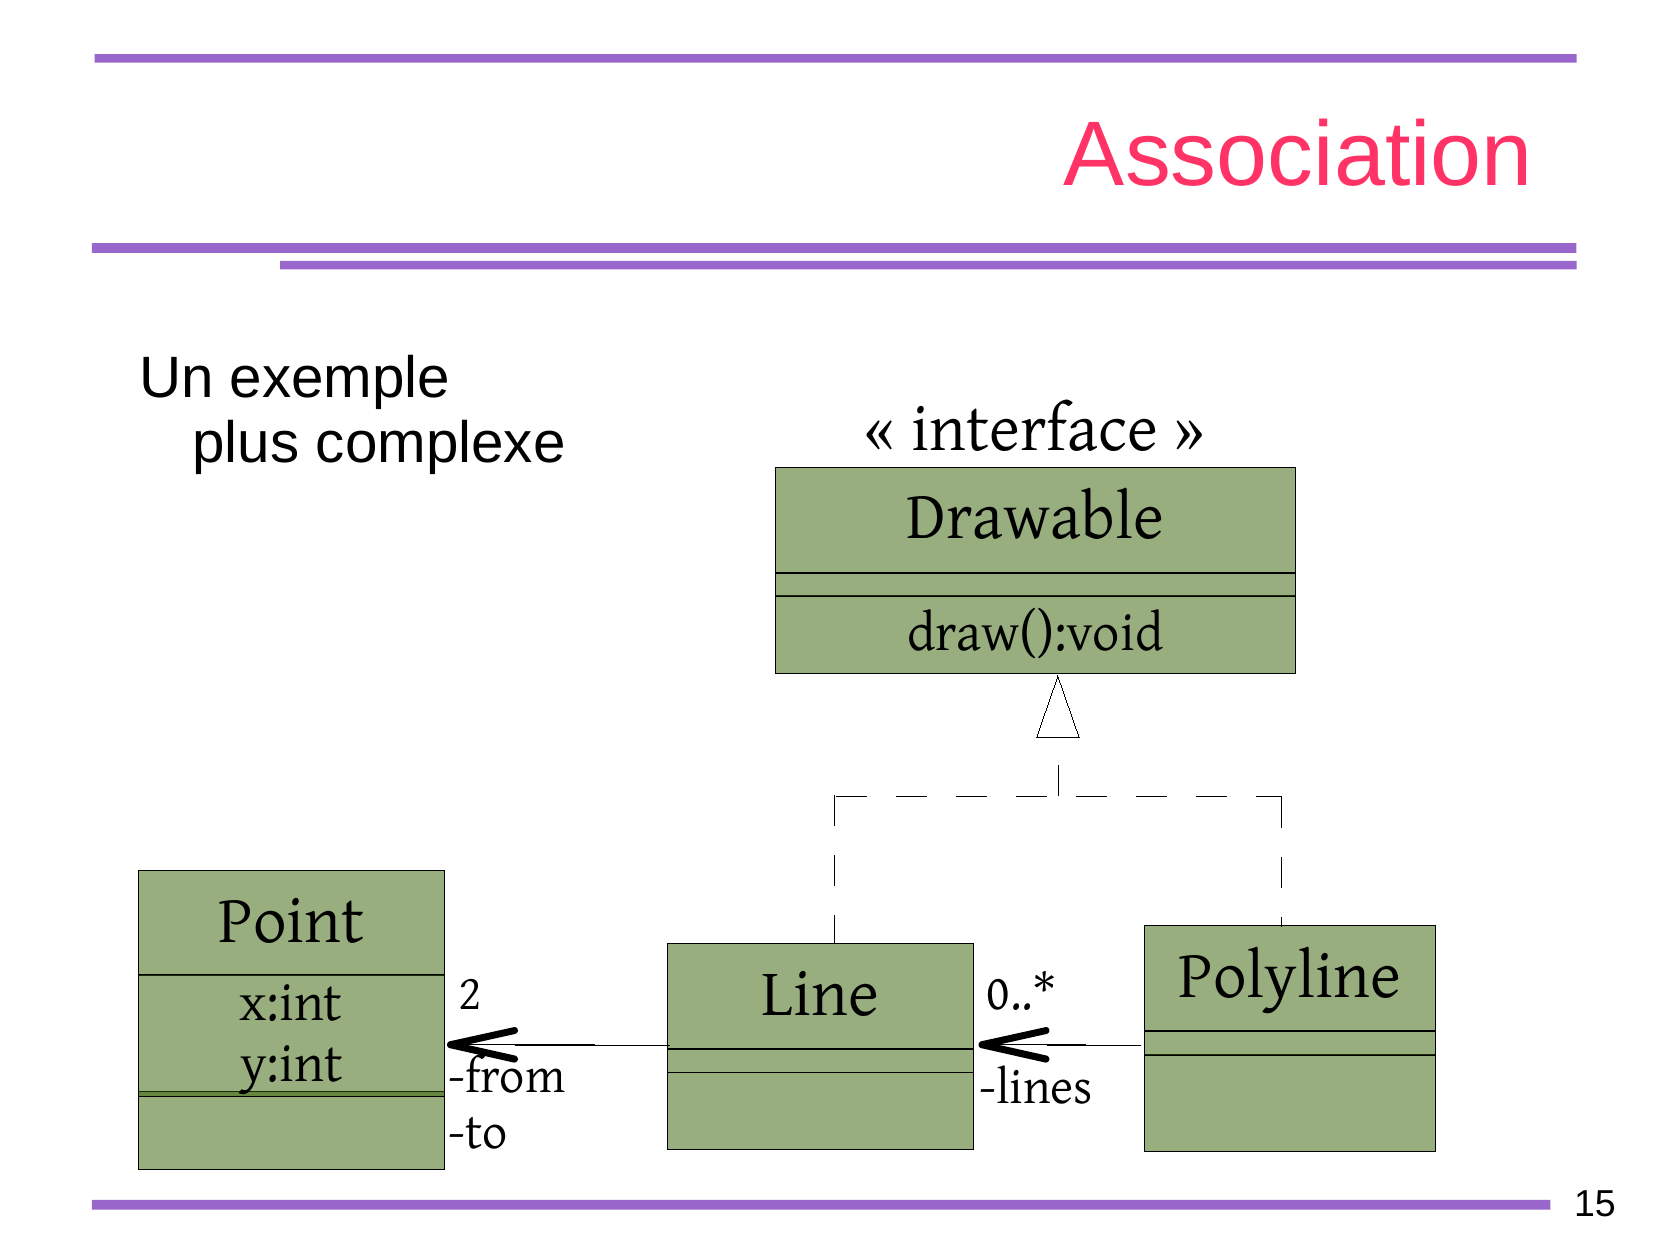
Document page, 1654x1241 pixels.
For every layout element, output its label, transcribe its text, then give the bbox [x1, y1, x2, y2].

text_box 2 [458, 966, 595, 1025]
text_box Polyline [1144, 925, 1436, 1031]
title Association [121, 49, 1534, 257]
text_box Point [138, 870, 445, 974]
text_box draw():void [775, 597, 1296, 674]
text_box Drawable [775, 467, 1296, 573]
text_box [775, 573, 1296, 597]
text_box x:int y:int [138, 974, 445, 1097]
text_box -lines [979, 1060, 1209, 1120]
text_box 0..* [986, 966, 1086, 1025]
text_box -from -to [448, 1049, 677, 1166]
text_box [138, 1097, 445, 1170]
text_box Line [667, 943, 974, 1049]
text_box [1144, 1031, 1436, 1152]
list Un exemple plus complexe [121, 344, 700, 527]
text_box « interface » [782, 391, 1289, 470]
text_box [1036, 675, 1080, 738]
text_box [677, 1049, 974, 1150]
